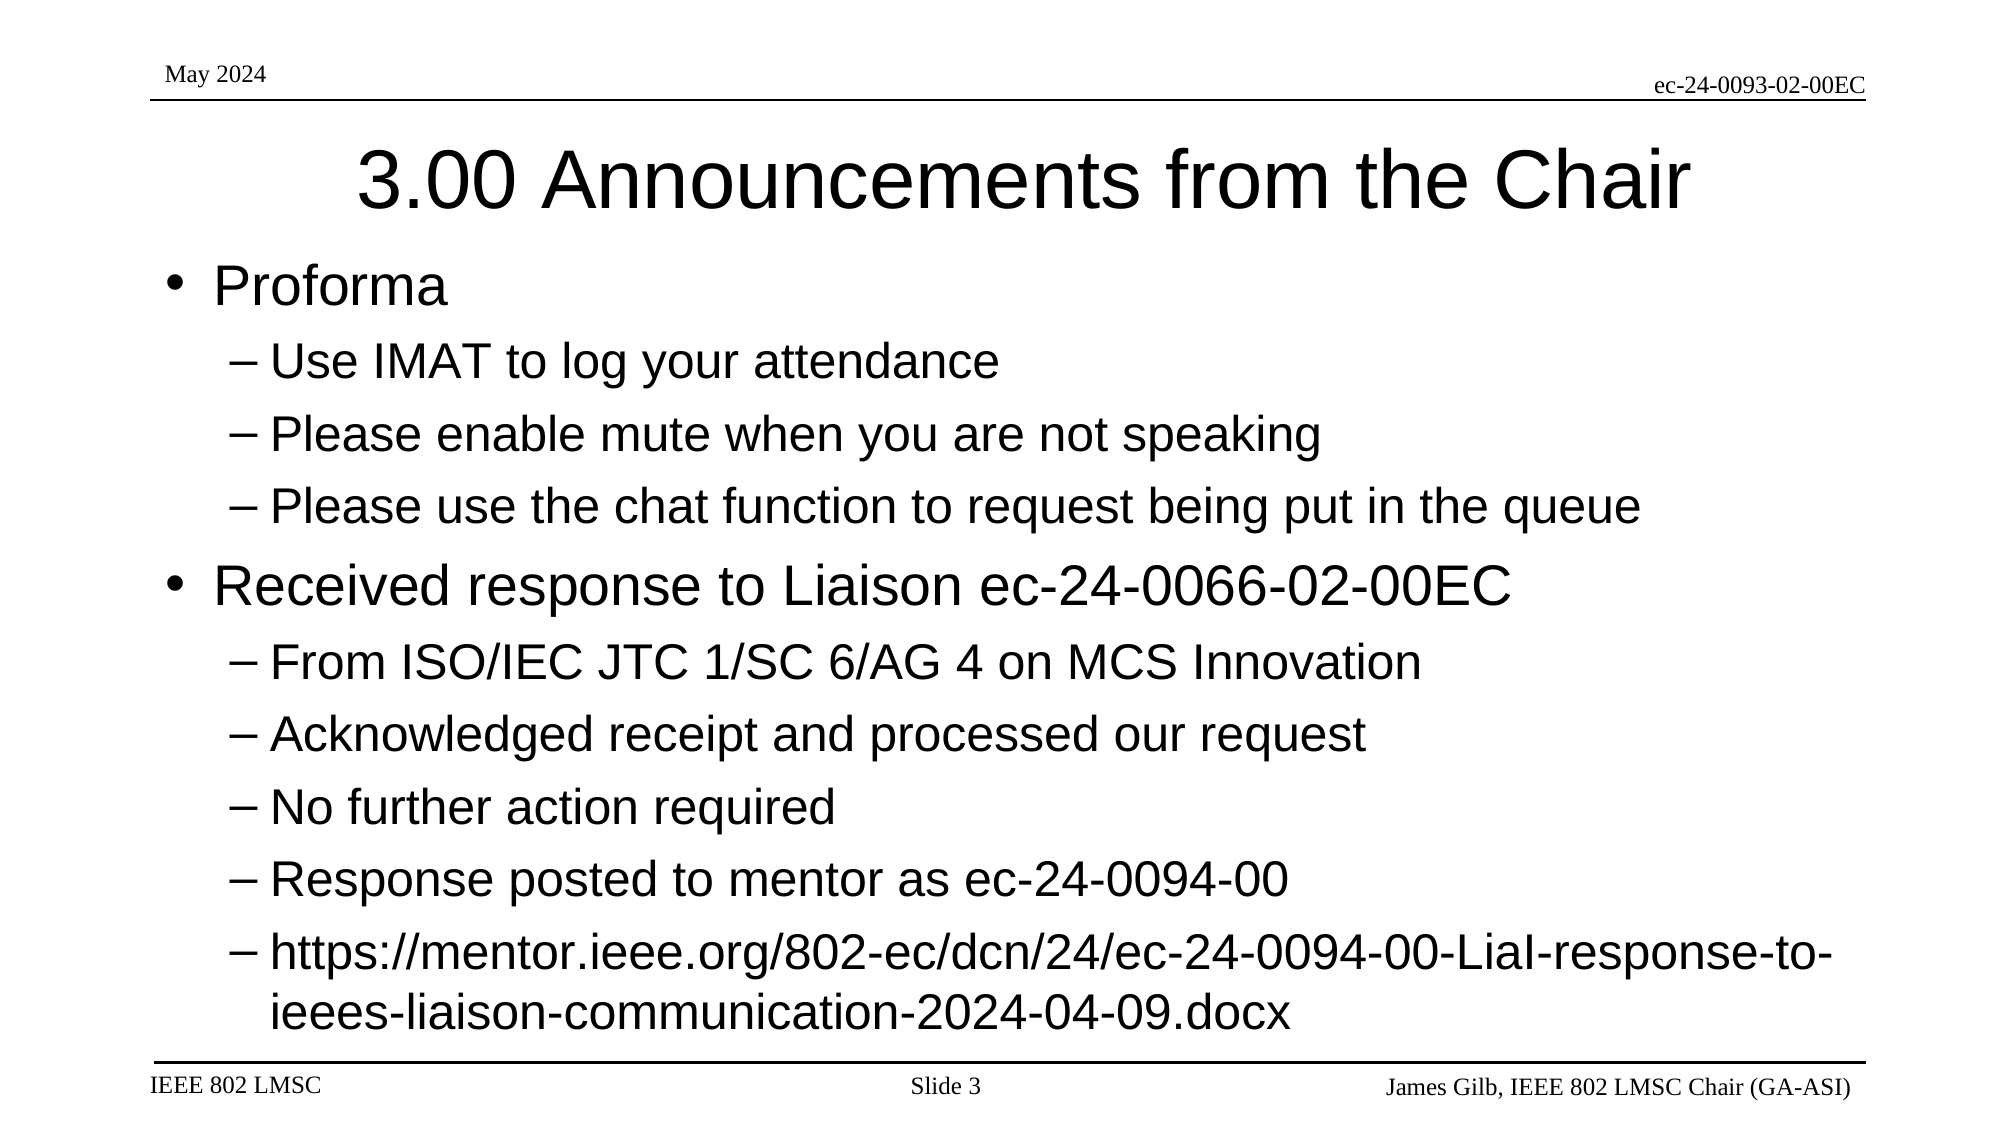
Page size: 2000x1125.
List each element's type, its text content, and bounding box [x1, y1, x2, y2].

title 3.00 Announcements from the Chair [149, 112, 1900, 238]
list Proforma Use IMAT to log your attendance Please enable mute when you are not speaking Please use the chat function to request being put in the queue Received response to Liaison ec-24-0066-02-00EC From ISO/IEC JTC 1/SC 6/AG 4 on MCS Innovation Acknowledged receipt and processed our request No further action required Response posted to mentor as ec-24-0094-00 https://mentor.ieee.org/802-ec/dcn/24/ec-24-0094-00-LiaI-response-to-ieees-liaison-communication-2024-04-09.docx [150, 239, 1900, 1051]
